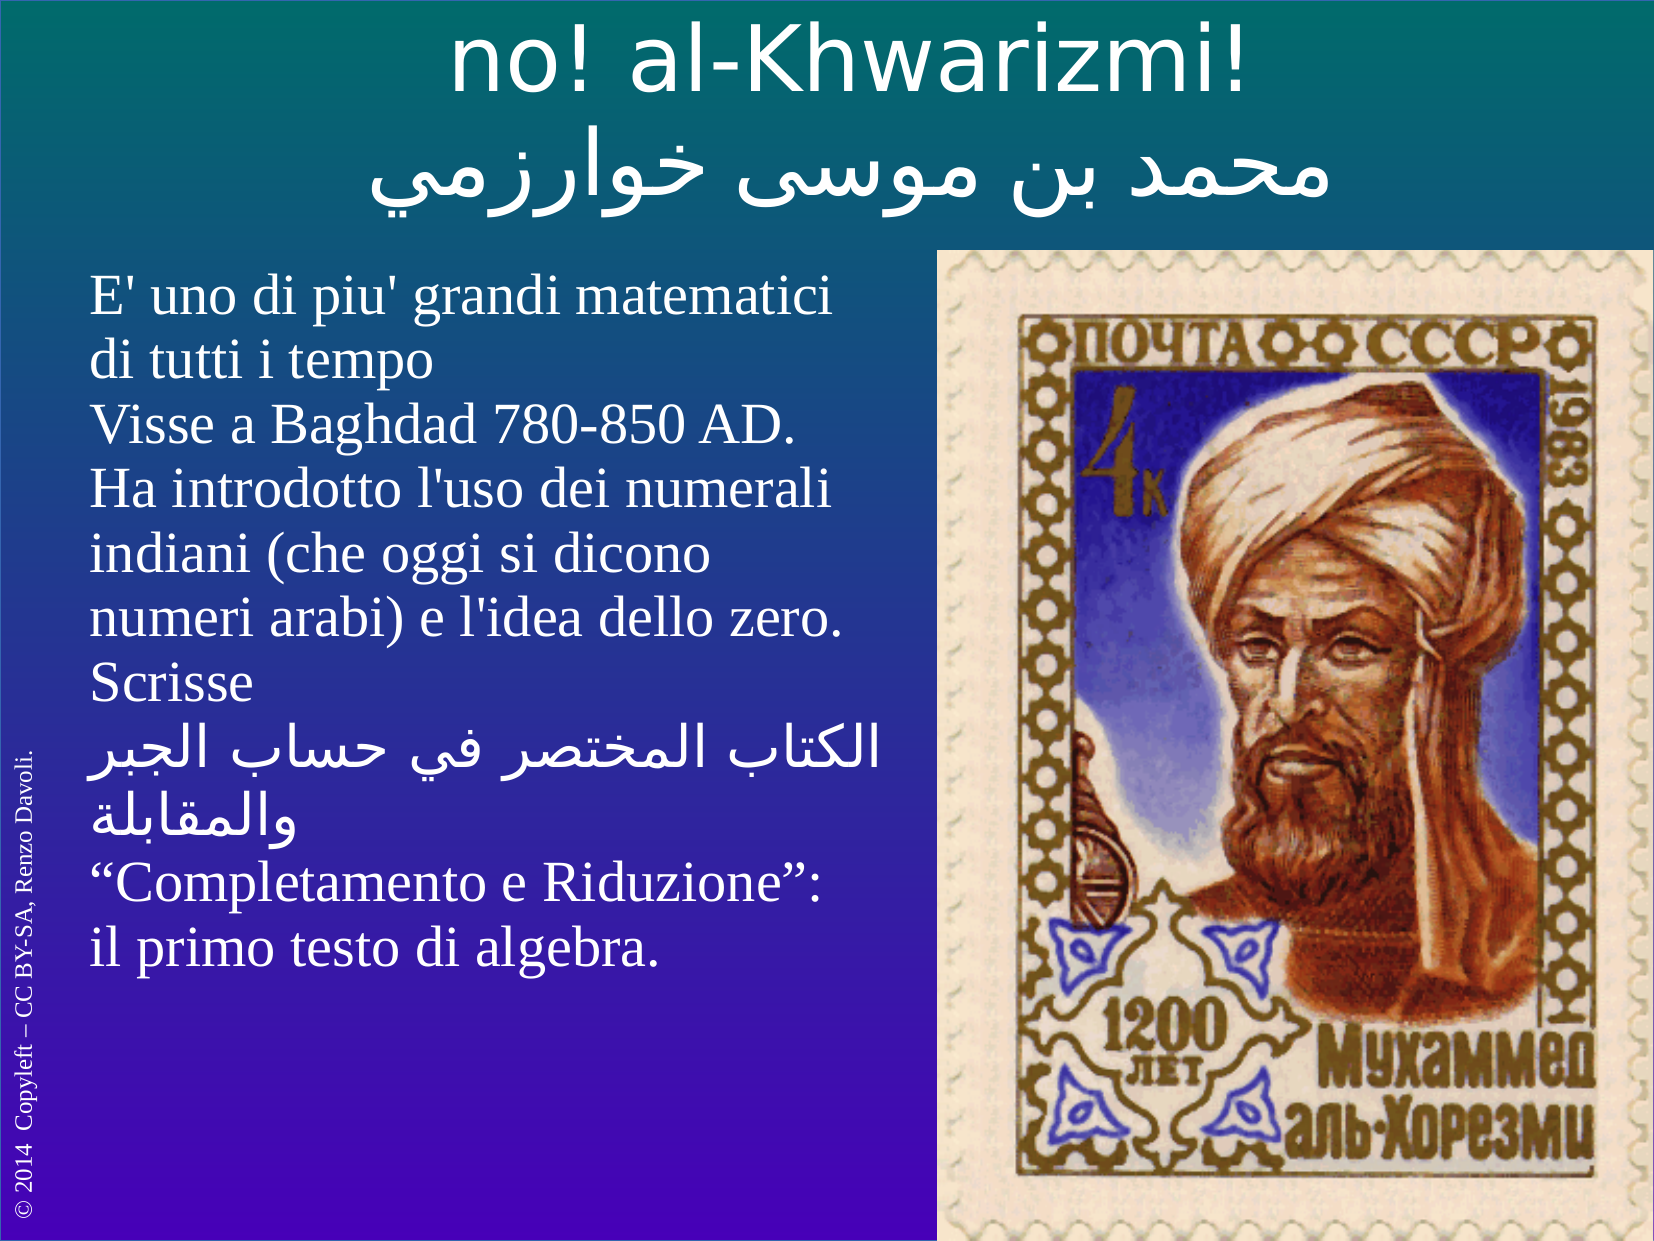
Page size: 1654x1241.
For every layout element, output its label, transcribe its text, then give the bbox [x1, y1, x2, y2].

picture [937, 250, 1654, 1241]
title no! al-Khwarizmi! محمد بن موسی خوارزمي [145, 15, 1558, 224]
text_box E' uno di piu' grandi matematici di tutti i tempo Visse a Baghdad 780-850 AD. Ha introdotto l'uso dei numerali indiani (che oggi si dicono numeri arabi) e l'idea dello zero. Scrisse الكتاب المختصر في حساب الجبر والمقابلة “Completamento e Riduzione”: il primo testo di algebra. [75, 254, 901, 1241]
